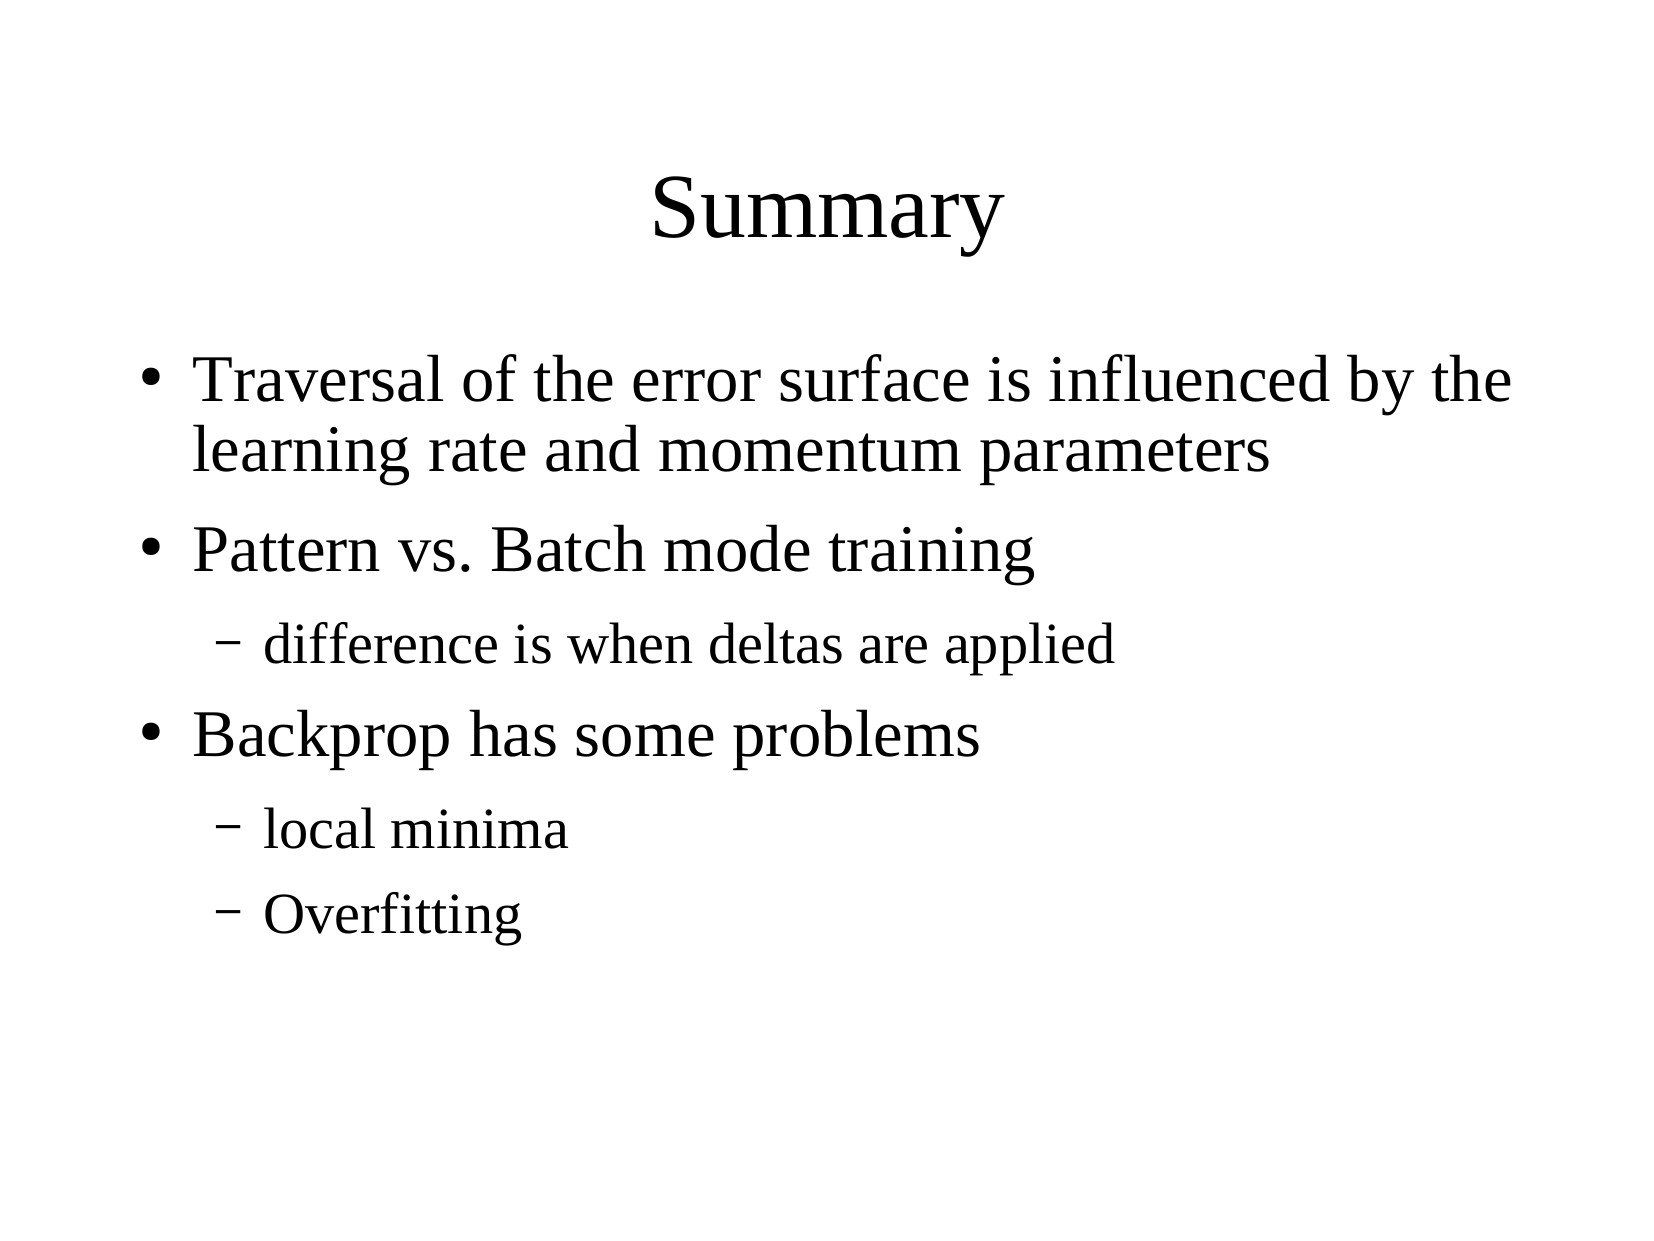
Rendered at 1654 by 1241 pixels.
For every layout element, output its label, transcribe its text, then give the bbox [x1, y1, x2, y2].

list Traversal of the error surface is influenced by the learning rate and momentum parameters Pattern vs. Batch mode training difference is when deltas are applied Backprop has some problems local minima Overfitting [121, 344, 1534, 1127]
title Summary [121, 102, 1534, 311]
